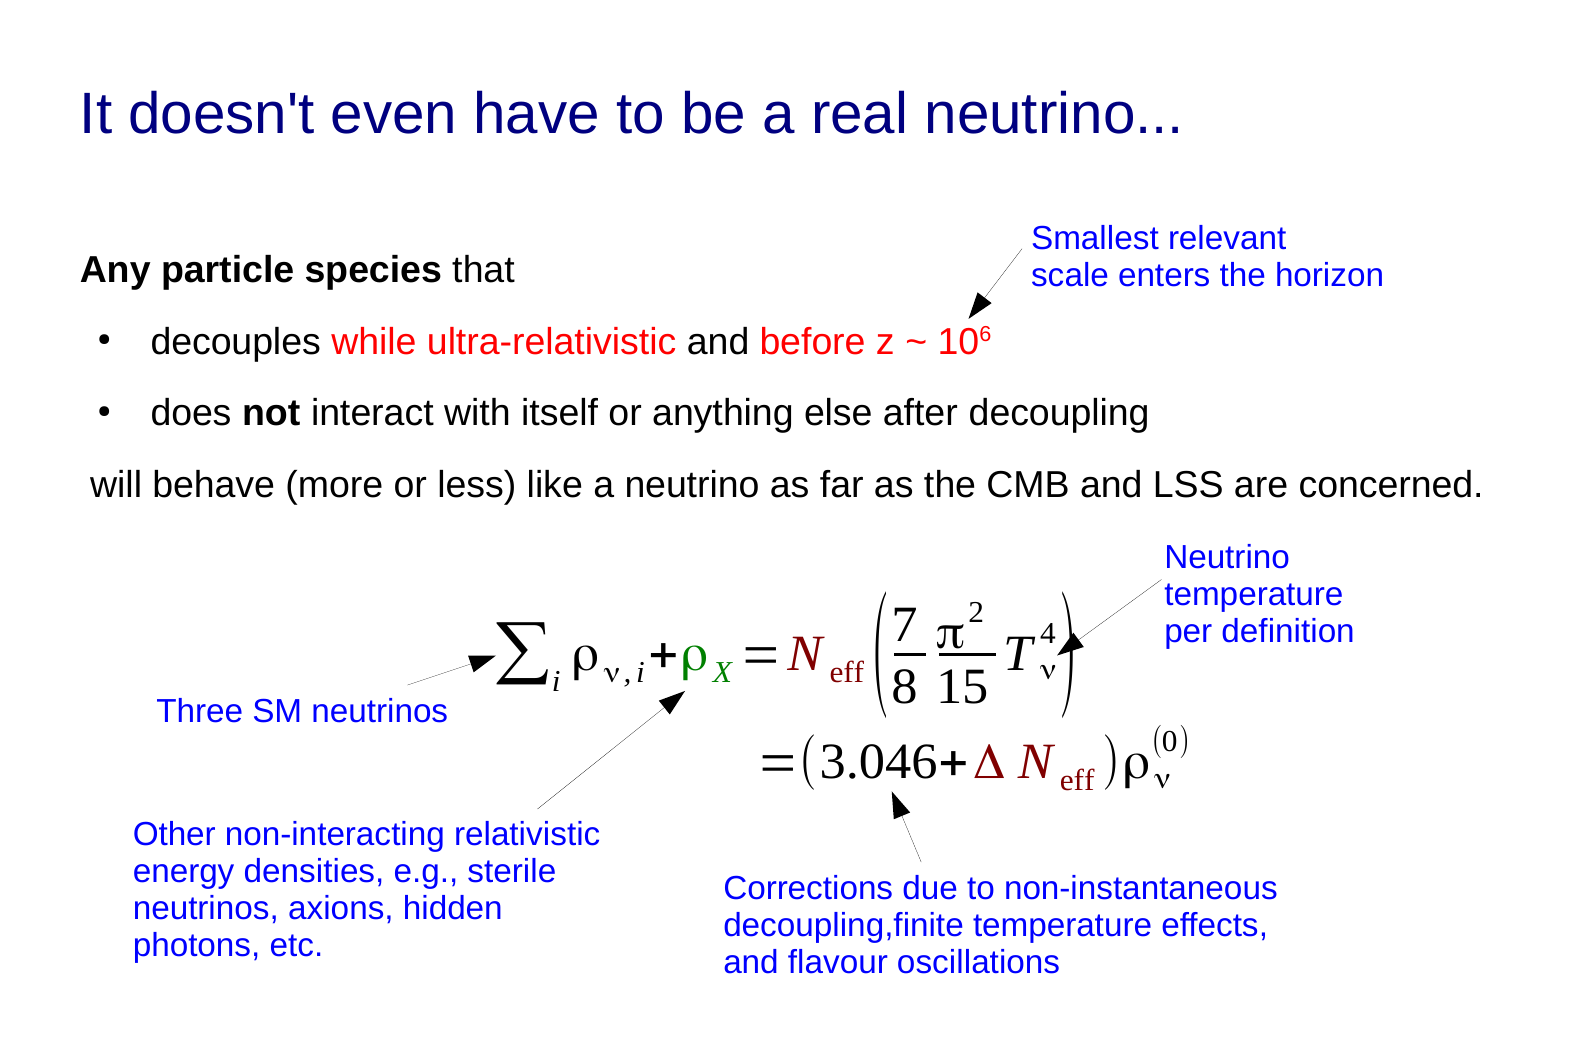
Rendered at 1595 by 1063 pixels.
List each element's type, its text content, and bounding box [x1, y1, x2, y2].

text_box Smallest relevant scale enters the horizon [1016, 211, 1400, 302]
text_box Three SM neutrinos [141, 685, 464, 738]
list Any particle species that decouples while ultra-relativistic and before z ~ 106 does not interact with itself or anything else after decoupling will behave (more or less) like a neutrino as far as the CMB and LSS are concerned. [79, 248, 1533, 507]
text_box Neutrino temperature per definition [1149, 531, 1371, 659]
chart [479, 588, 1203, 797]
text_box Other non-interacting relativistic energy densities, e.g., sterile neutrinos, axions, hidden photons, etc. [118, 807, 617, 972]
title It doesn't even have to be a real neutrino... [79, 24, 1515, 203]
text_box Corrections due to non-instantaneous decoupling,finite temperature effects, and flavour oscillations [708, 862, 1304, 989]
